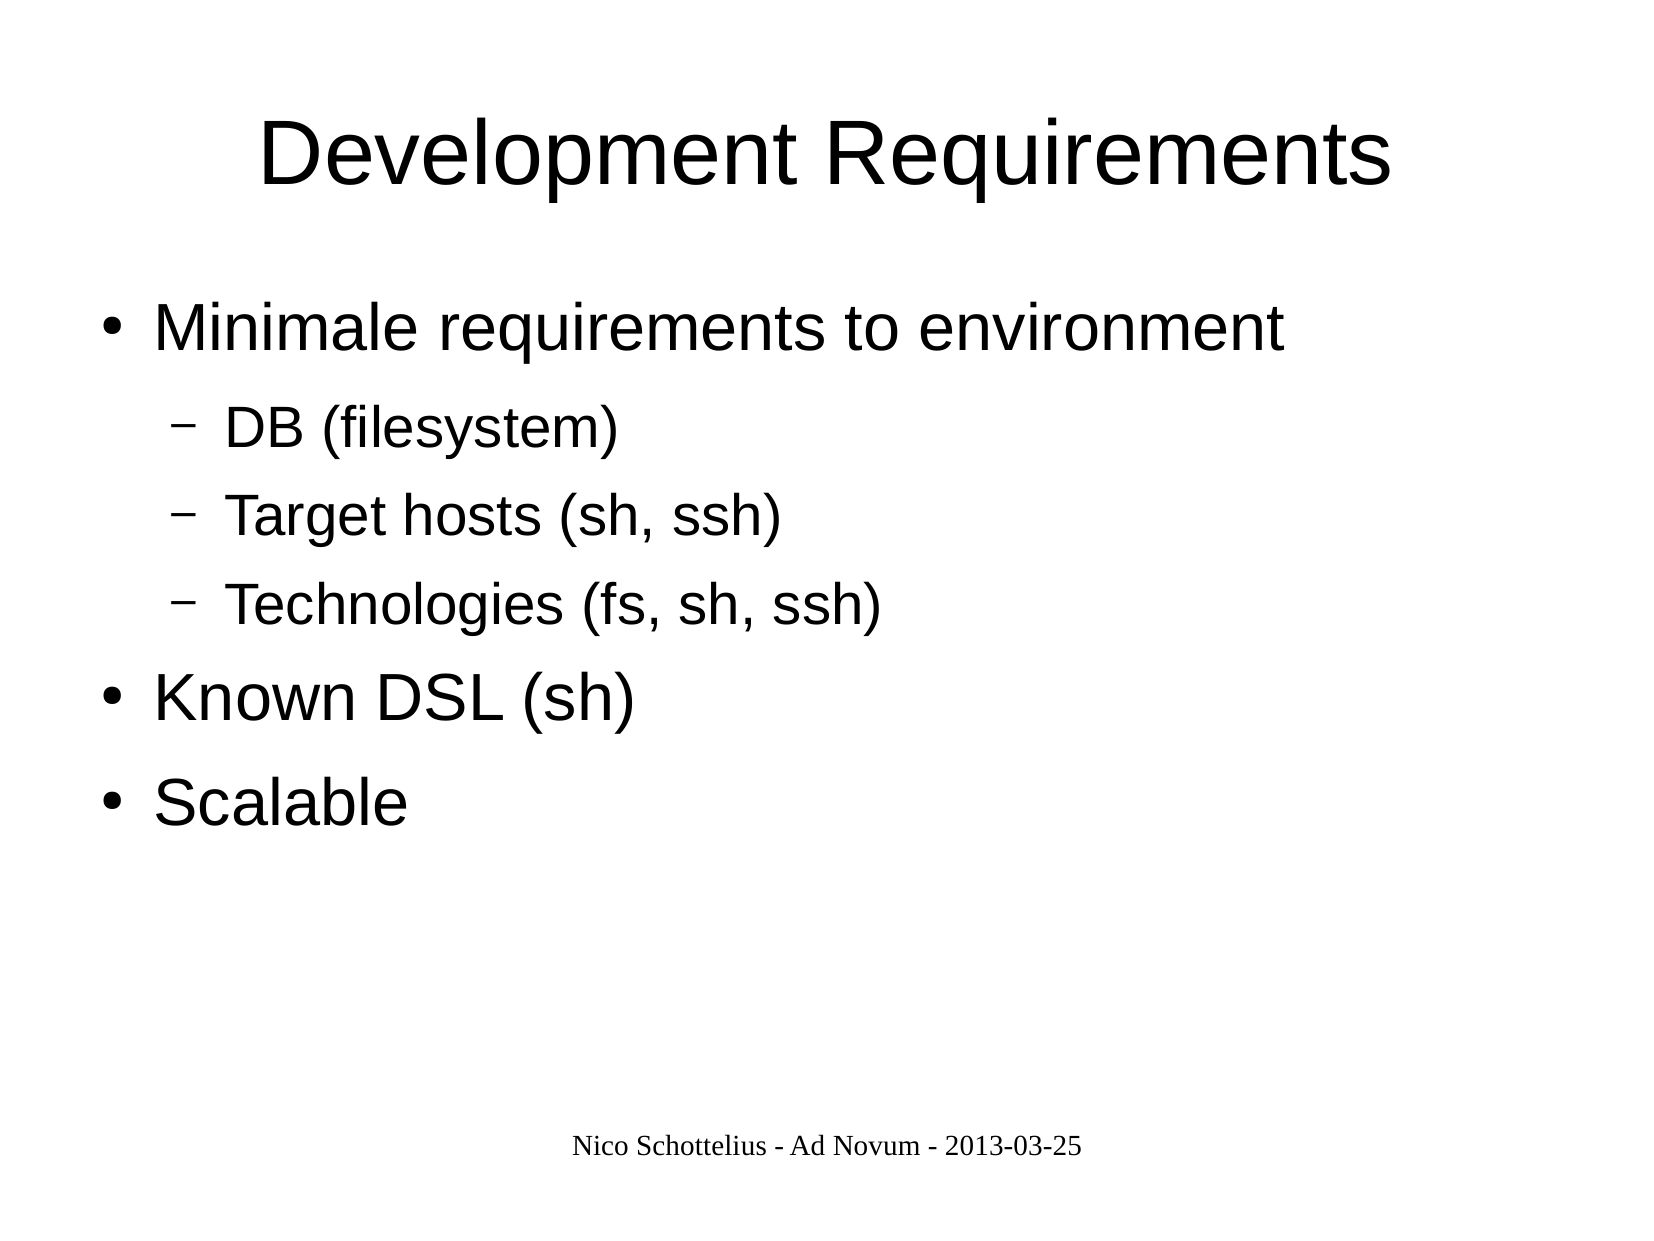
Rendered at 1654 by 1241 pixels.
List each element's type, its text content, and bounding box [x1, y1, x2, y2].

list Minimale requirements to environment DB (filesystem) Target hosts (sh, ssh) Technologies (fs, sh, ssh) Known DSL (sh) Scalable [82, 290, 1538, 1010]
title Development Requirements [82, 49, 1571, 257]
